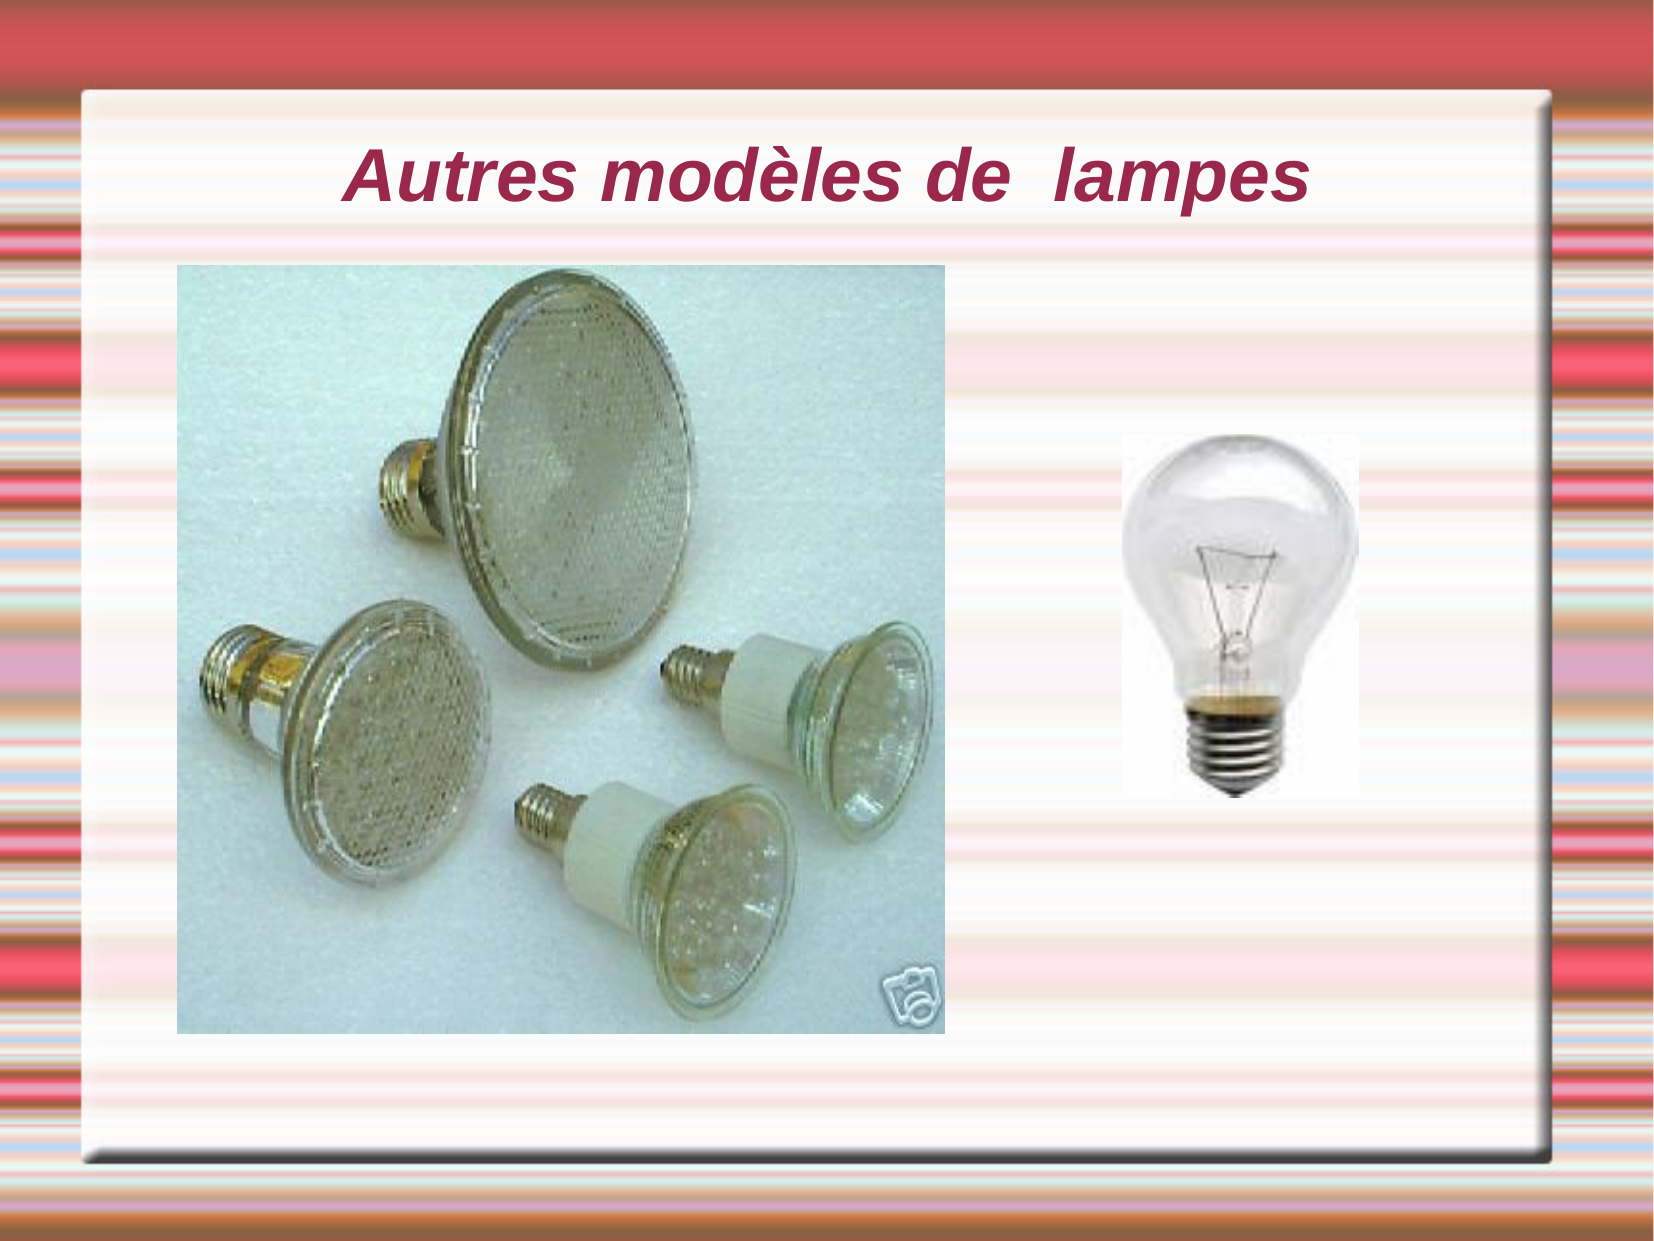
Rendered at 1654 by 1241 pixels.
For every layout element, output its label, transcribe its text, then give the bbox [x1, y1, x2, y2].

title Autres modèles de lampes [121, 114, 1534, 237]
picture [0, 0, 1654, 1241]
